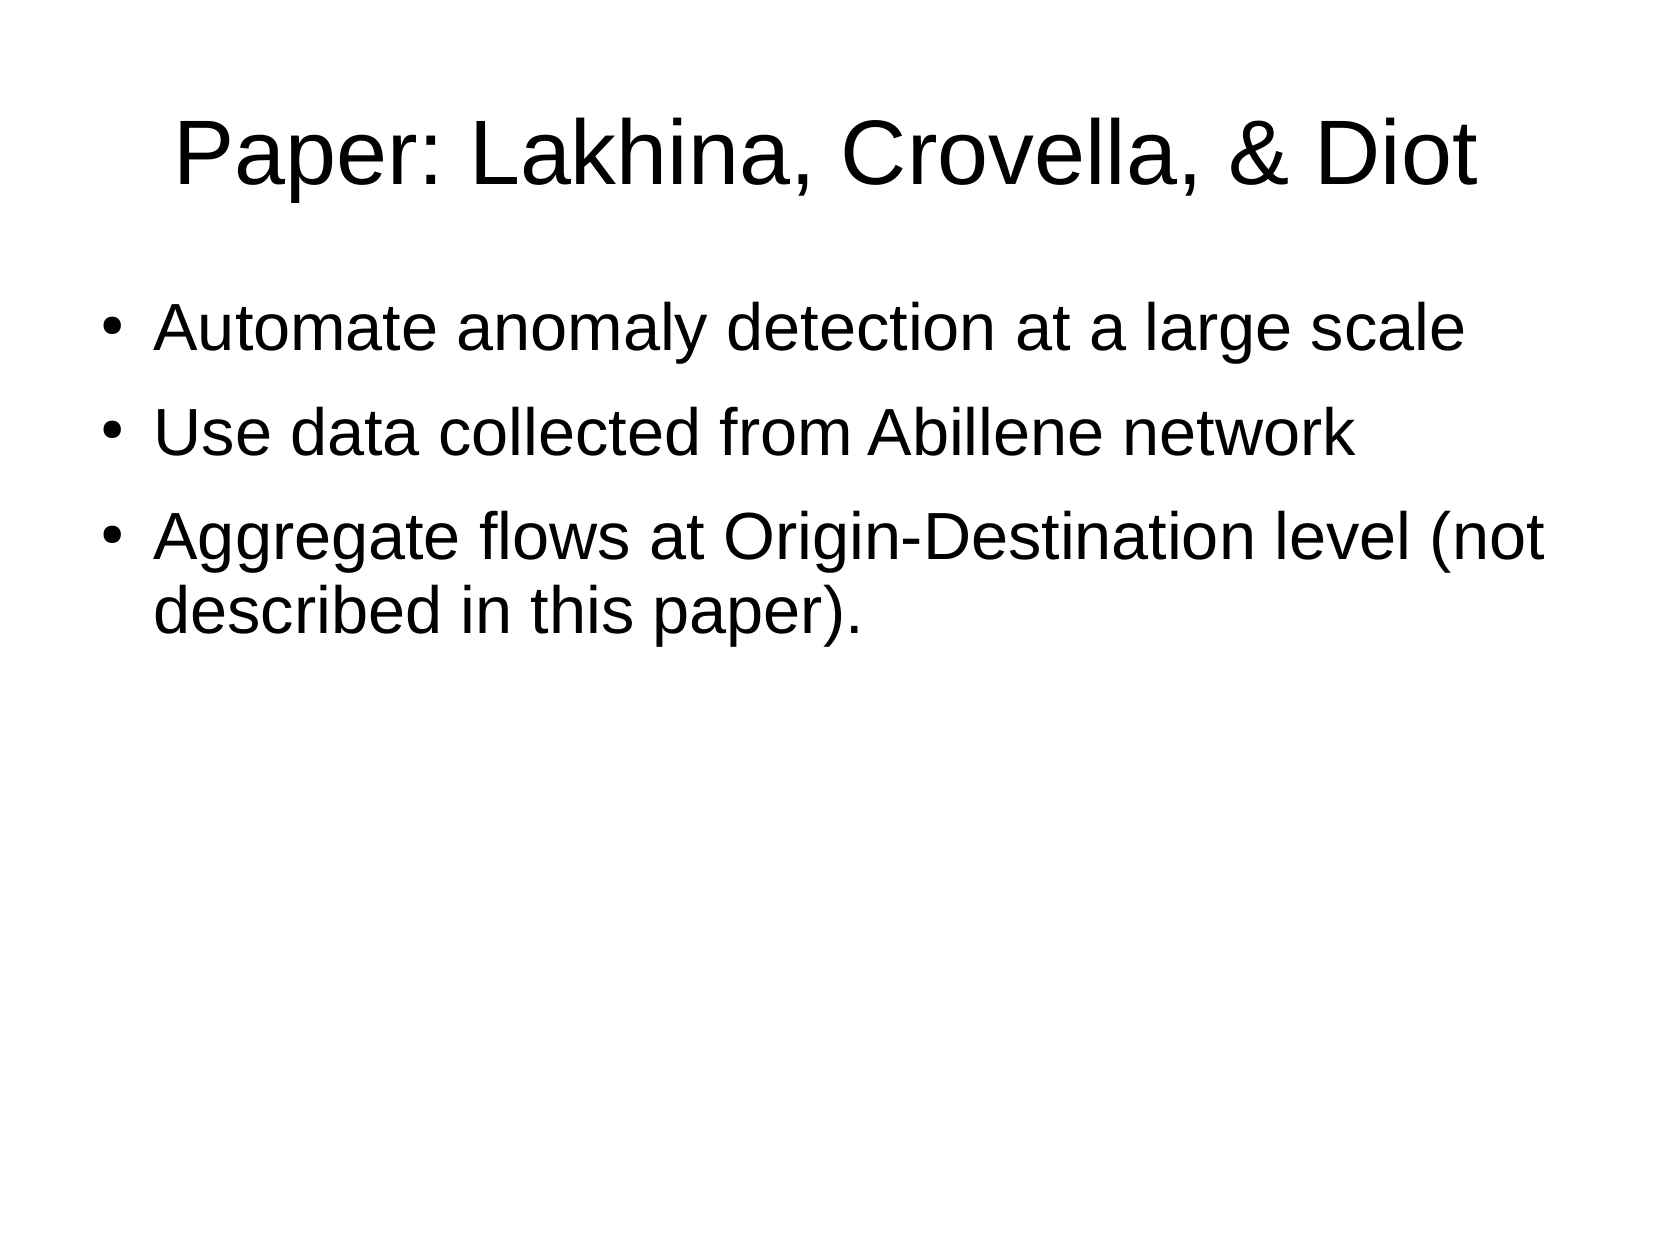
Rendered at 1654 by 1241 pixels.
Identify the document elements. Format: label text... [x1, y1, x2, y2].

list Automate anomaly detection at a large scale Use data collected from Abillene network Aggregate flows at Origin-Destination level (not described in this paper). [82, 290, 1571, 1010]
title Paper: Lakhina, Crovella, & Diot [82, 49, 1571, 257]
